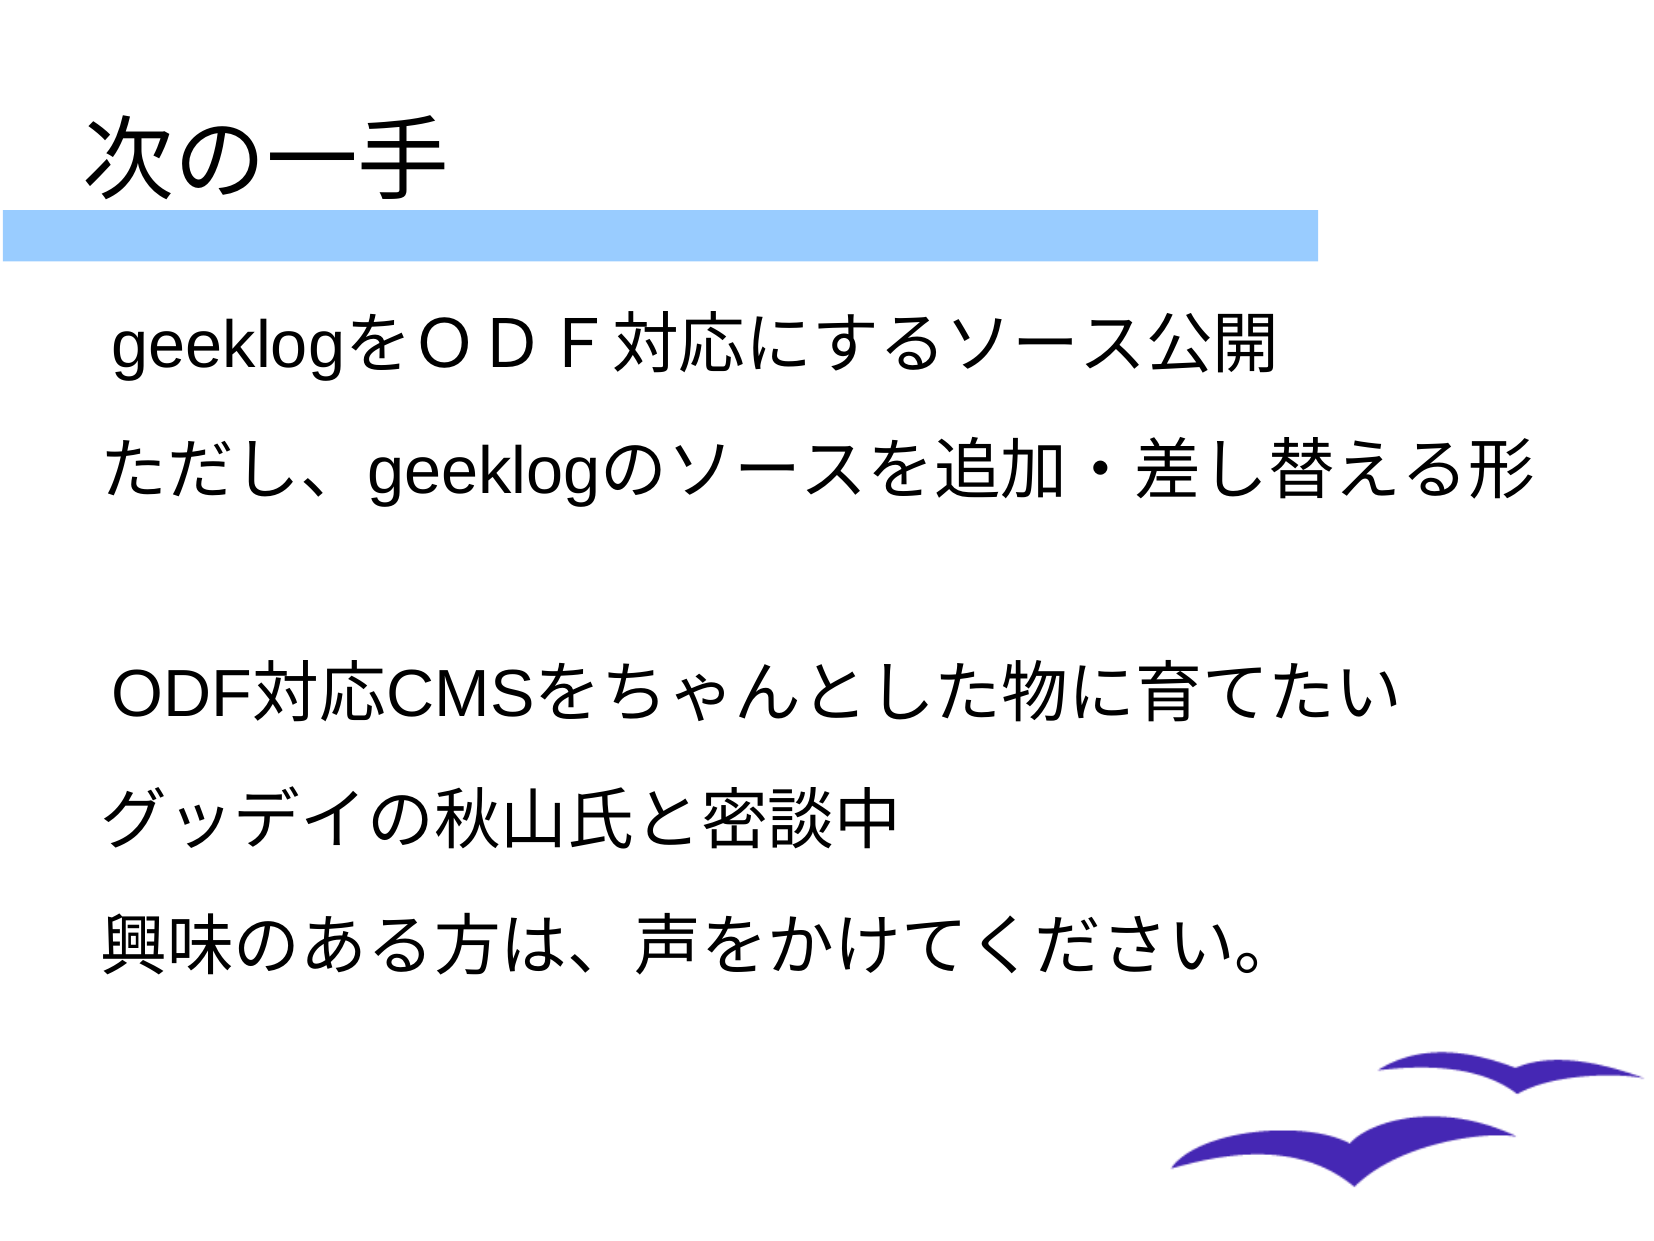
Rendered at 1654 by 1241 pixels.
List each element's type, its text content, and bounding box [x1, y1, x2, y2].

picture [1166, 1044, 1654, 1192]
text_box [2, 210, 1319, 262]
list geeklogをＯＤＦ対応にするソース公開 ただし、geeklogのソースを追加・差し替える形 ODF対応CMSをちゃんとした物に育てたい グッデイの秋山氏と密談中 興味のある方は、声をかけてください。 [82, 290, 1571, 1109]
title 次の一手 [82, 56, 1571, 250]
